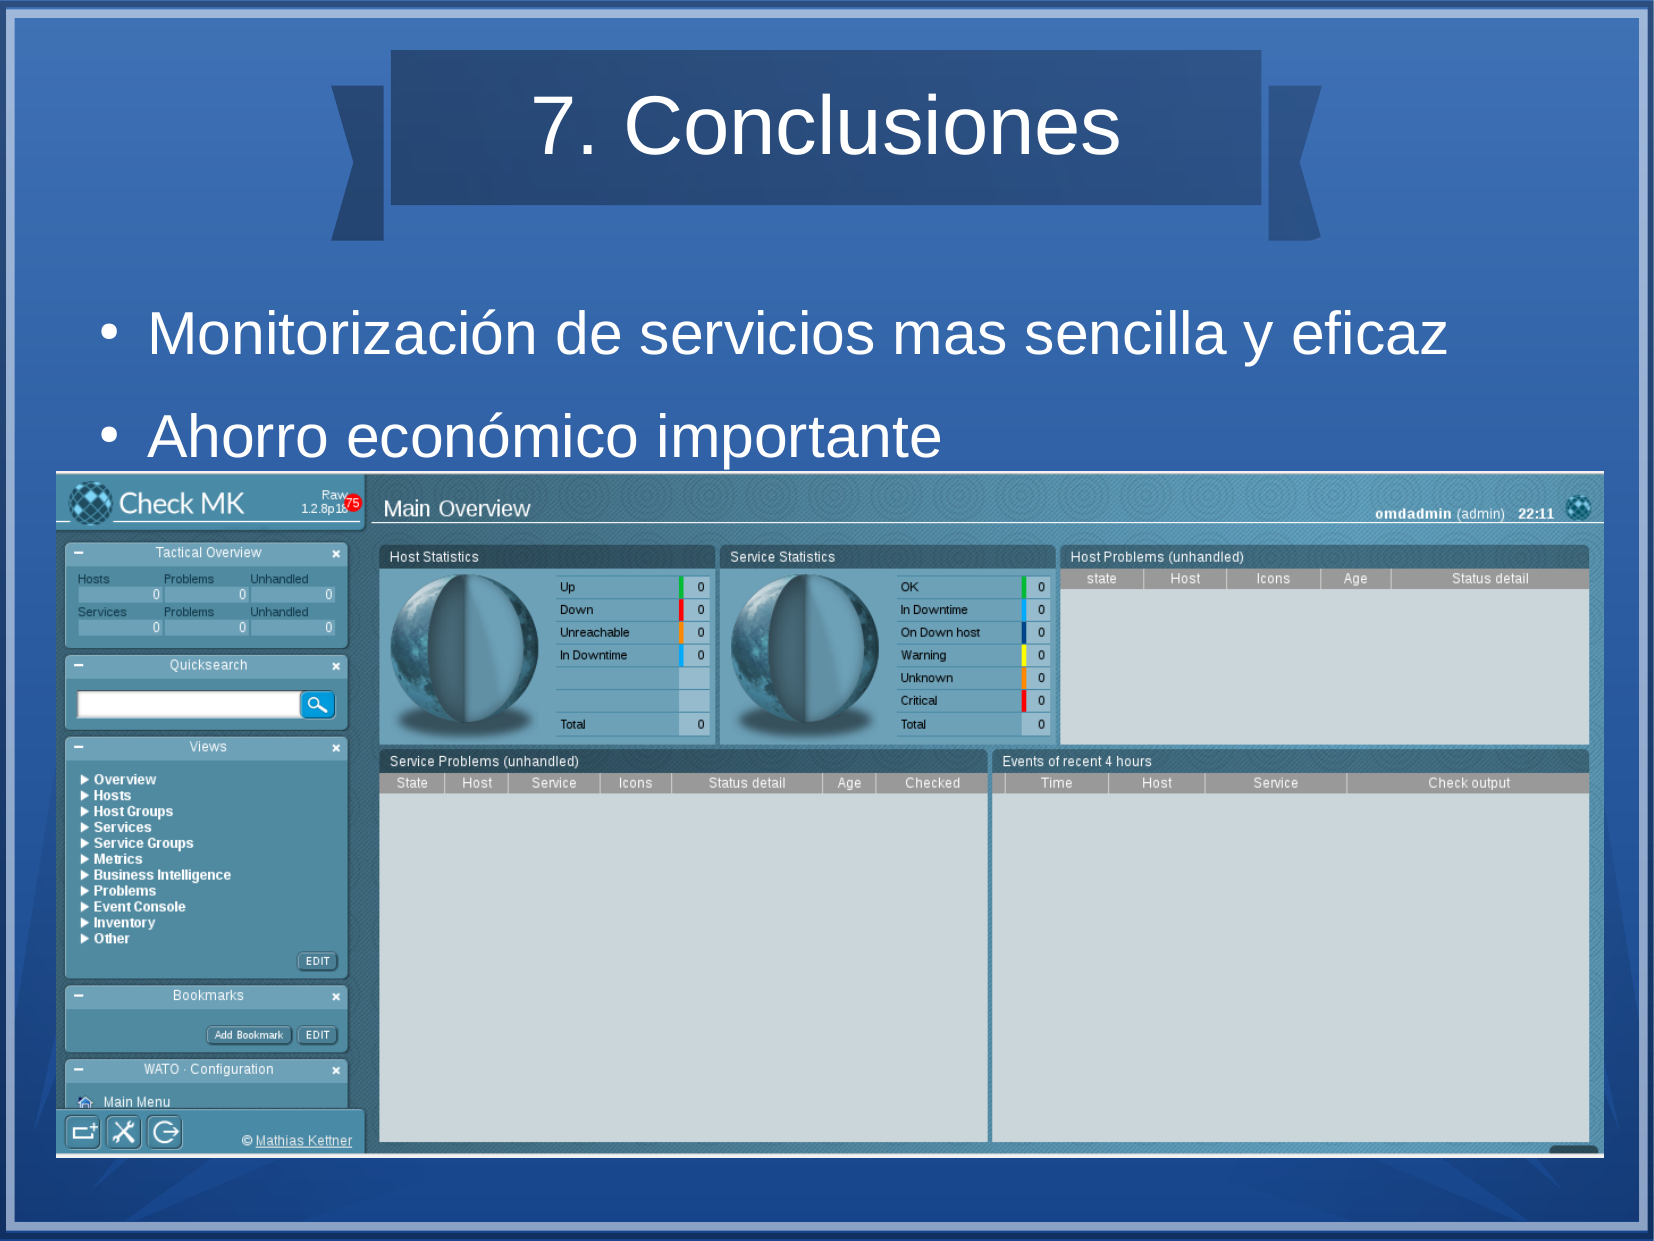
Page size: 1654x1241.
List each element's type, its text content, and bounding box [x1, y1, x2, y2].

list Monitorización de servicios mas sencilla y eficaz Ahorro económico importante [82, 299, 1571, 471]
title 7. Conclusiones [389, 47, 1264, 205]
picture [56, 471, 1604, 1158]
